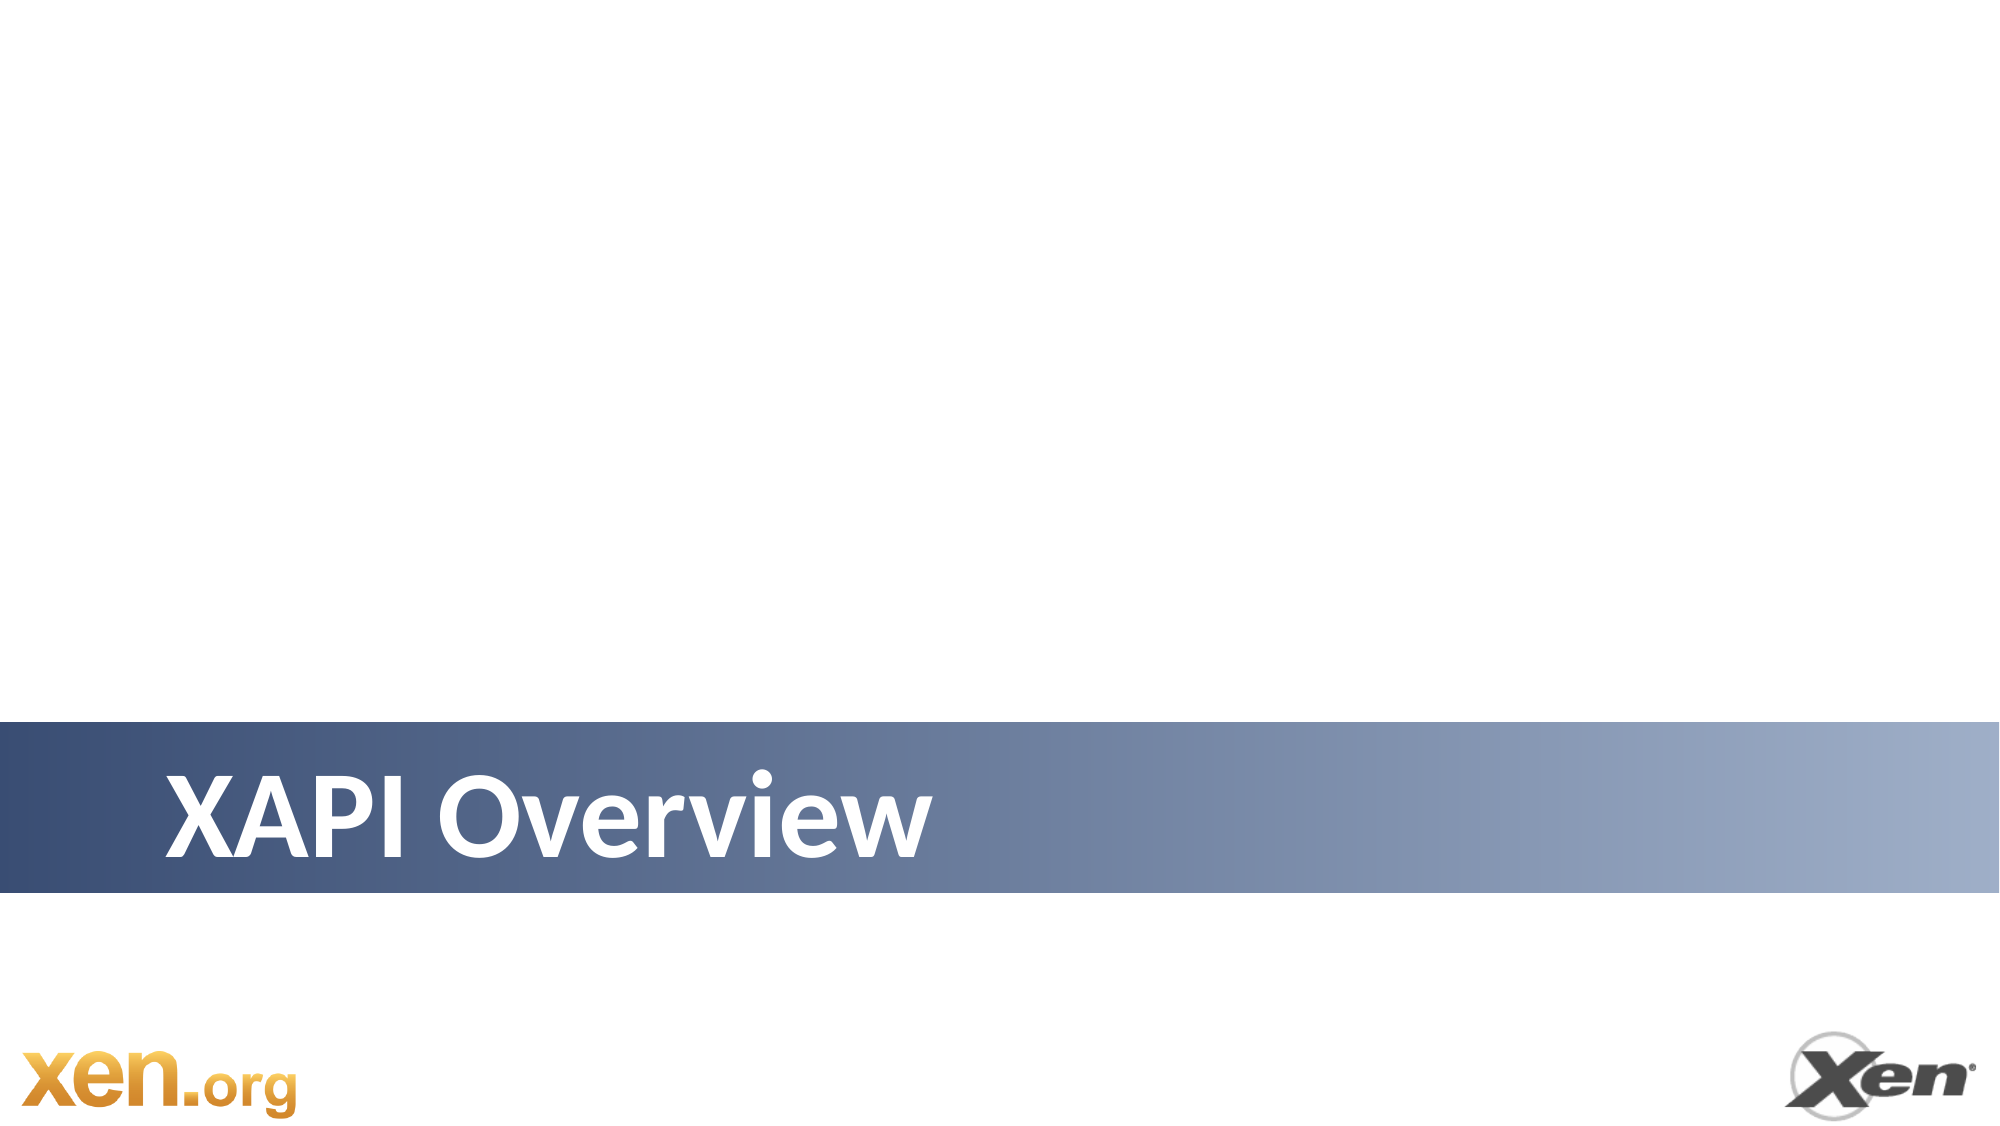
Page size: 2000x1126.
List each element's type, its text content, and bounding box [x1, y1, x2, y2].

table_cell Dom0 OS: CentOS, Debian, Fedora, NetBSD, OpenSuse, RHEL 5.x, Solaris 11, … [1779, 1030, 1989, 1126]
title XAPI Overview [149, 743, 1850, 871]
picture [19, 1051, 303, 1123]
